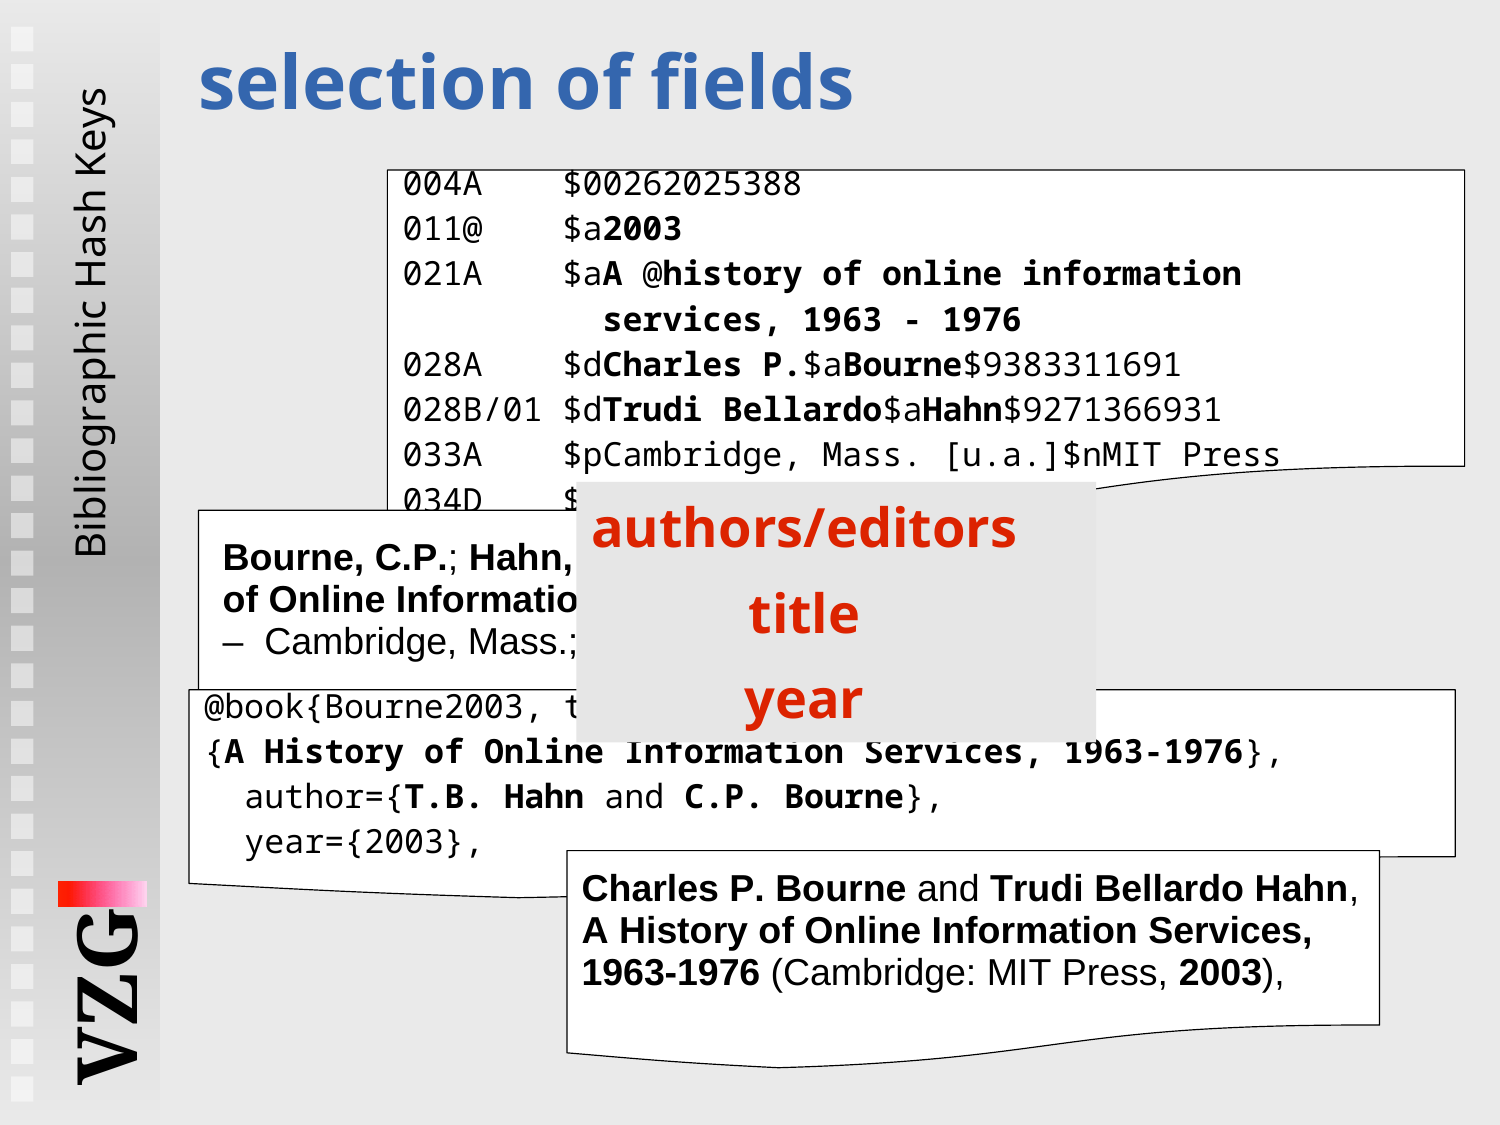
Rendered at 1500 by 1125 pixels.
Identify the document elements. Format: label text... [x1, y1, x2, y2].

text_box 004A $00262025388 011@ $a2003 021A $aA @history of online information services, 1963 - 1976 028A $dCharles P.$aBourne$9383311691 028B/01 $dTrudi Bellardo$aHahn$9271366931 033A $pCambridge, Mass. [u.a.]$nMIT Press 034D $aXVI, 493 S [387, 170, 1465, 510]
text_box Bourne, C.P.; Hahn, T.B. (2003): A History of Online Information Services, 1963-1976. – Cambridge, Mass.; London: MIT Press. [207, 528, 576, 670]
text_box authors/editors title year [576, 481, 1097, 719]
title selection of fields [198, 25, 1418, 136]
picture [58, 881, 147, 907]
text_box @book{Bourne2003, title= {A History of Online Information Services, 1963-1976}, author={T.B. Hahn and C.P. Bourne}, year={2003}, [188, 689, 1456, 898]
text_box [198, 510, 576, 689]
text_box [566, 1001, 1380, 1068]
text_box Charles P. Bourne and Trudi Bellardo Hahn, A History of Online Information Services, 1963-1976 (Cambridge: MIT Press, 2003), [566, 860, 1389, 1001]
text_box [566, 850, 1380, 860]
